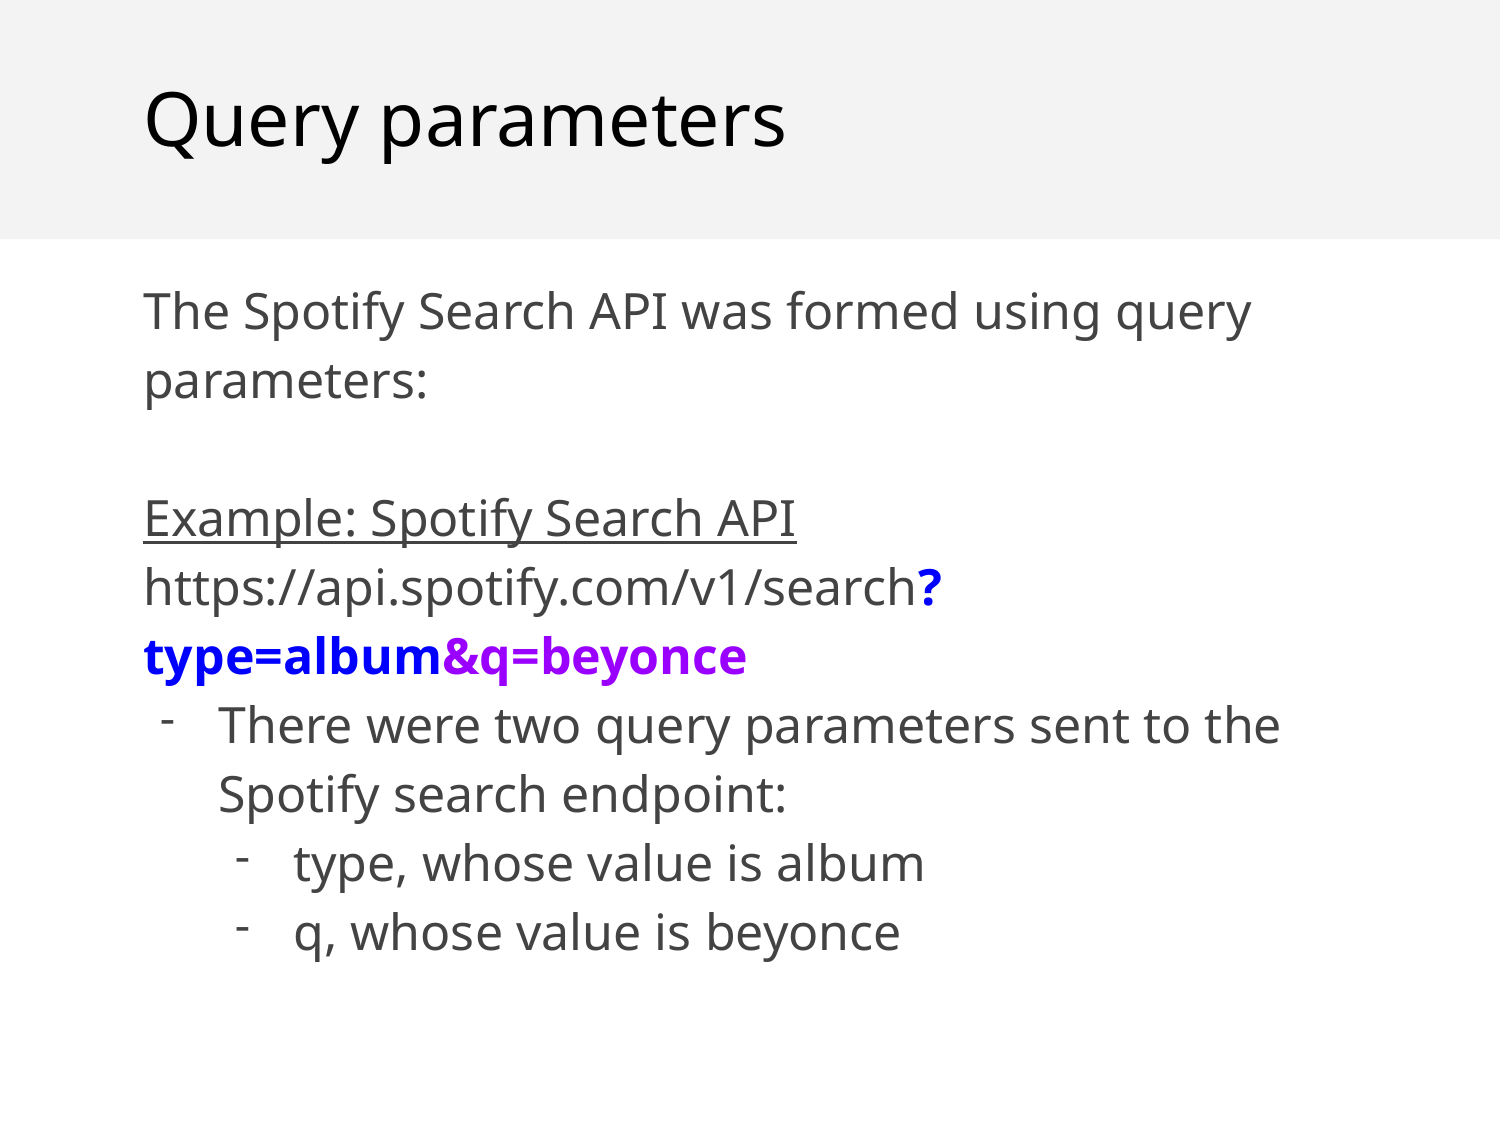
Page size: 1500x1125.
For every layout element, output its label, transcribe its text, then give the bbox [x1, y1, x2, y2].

title Query parameters [128, 56, 1372, 183]
list The Spotify Search API was formed using query parameters: Example: Spotify Search API https://api.spotify.com/v1/search?type=album&q=beyonce There were two query parameters sent to the Spotify search endpoint: type, whose value is album q, whose value is beyonce [128, 255, 1372, 1059]
